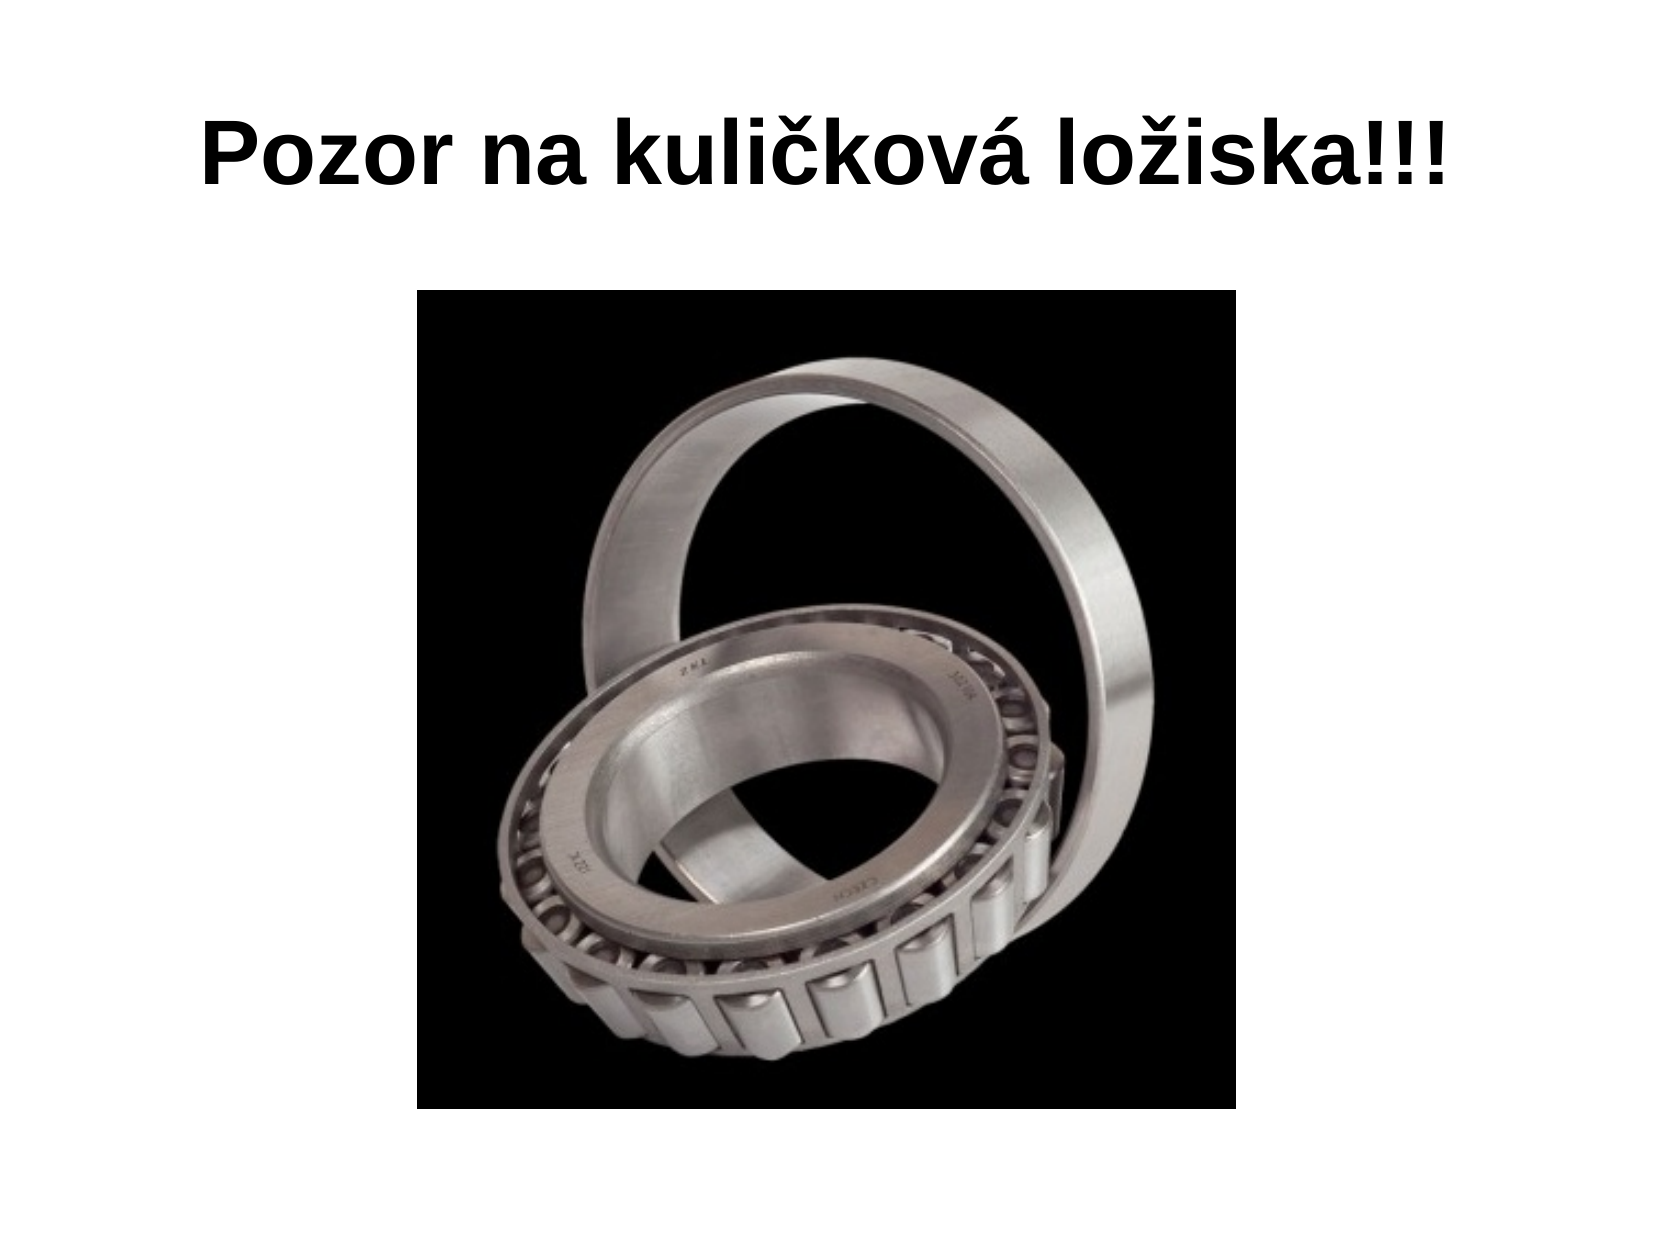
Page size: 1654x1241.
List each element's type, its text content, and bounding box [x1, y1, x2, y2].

picture [417, 290, 1236, 1109]
title Pozor na kuličková ložiska!!! [82, 49, 1571, 257]
